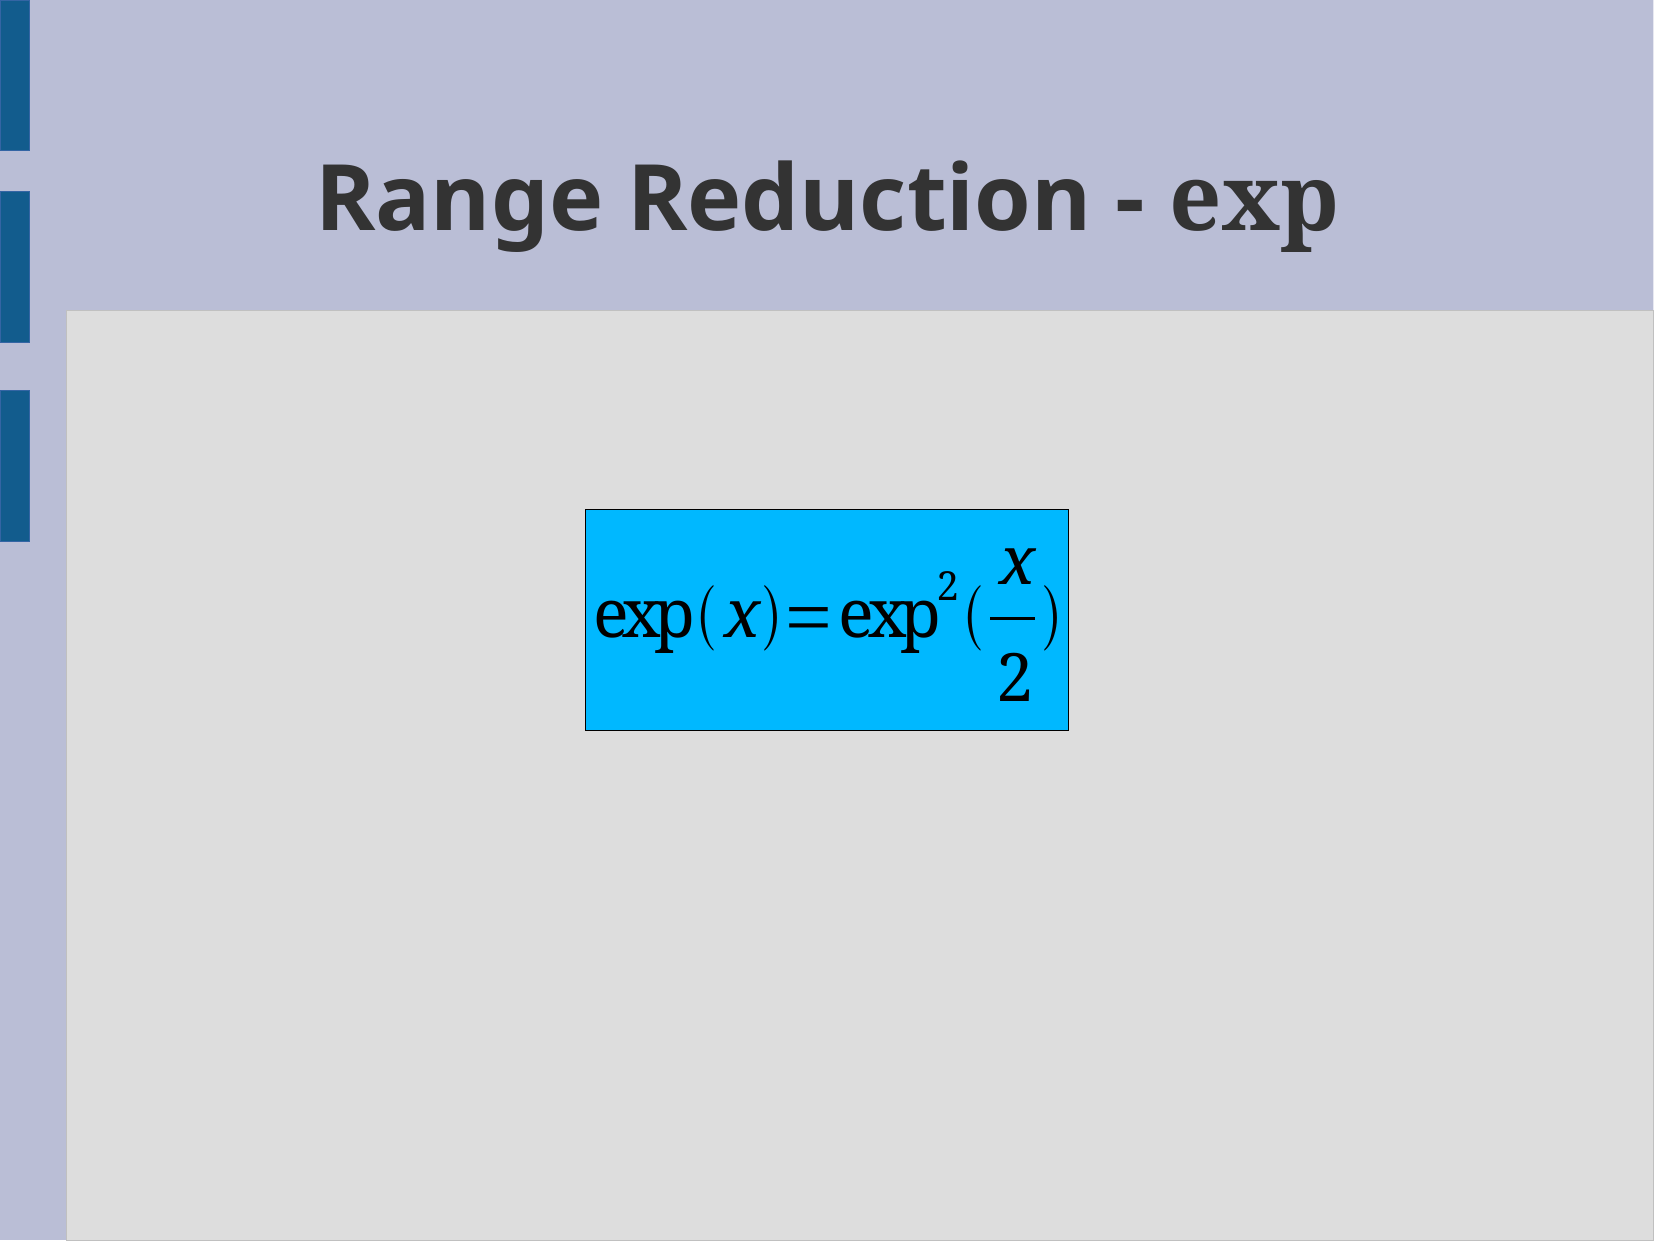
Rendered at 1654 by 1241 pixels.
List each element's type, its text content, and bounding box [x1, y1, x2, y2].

title Range Reduction - exp [121, 91, 1534, 299]
chart [585, 509, 1069, 731]
